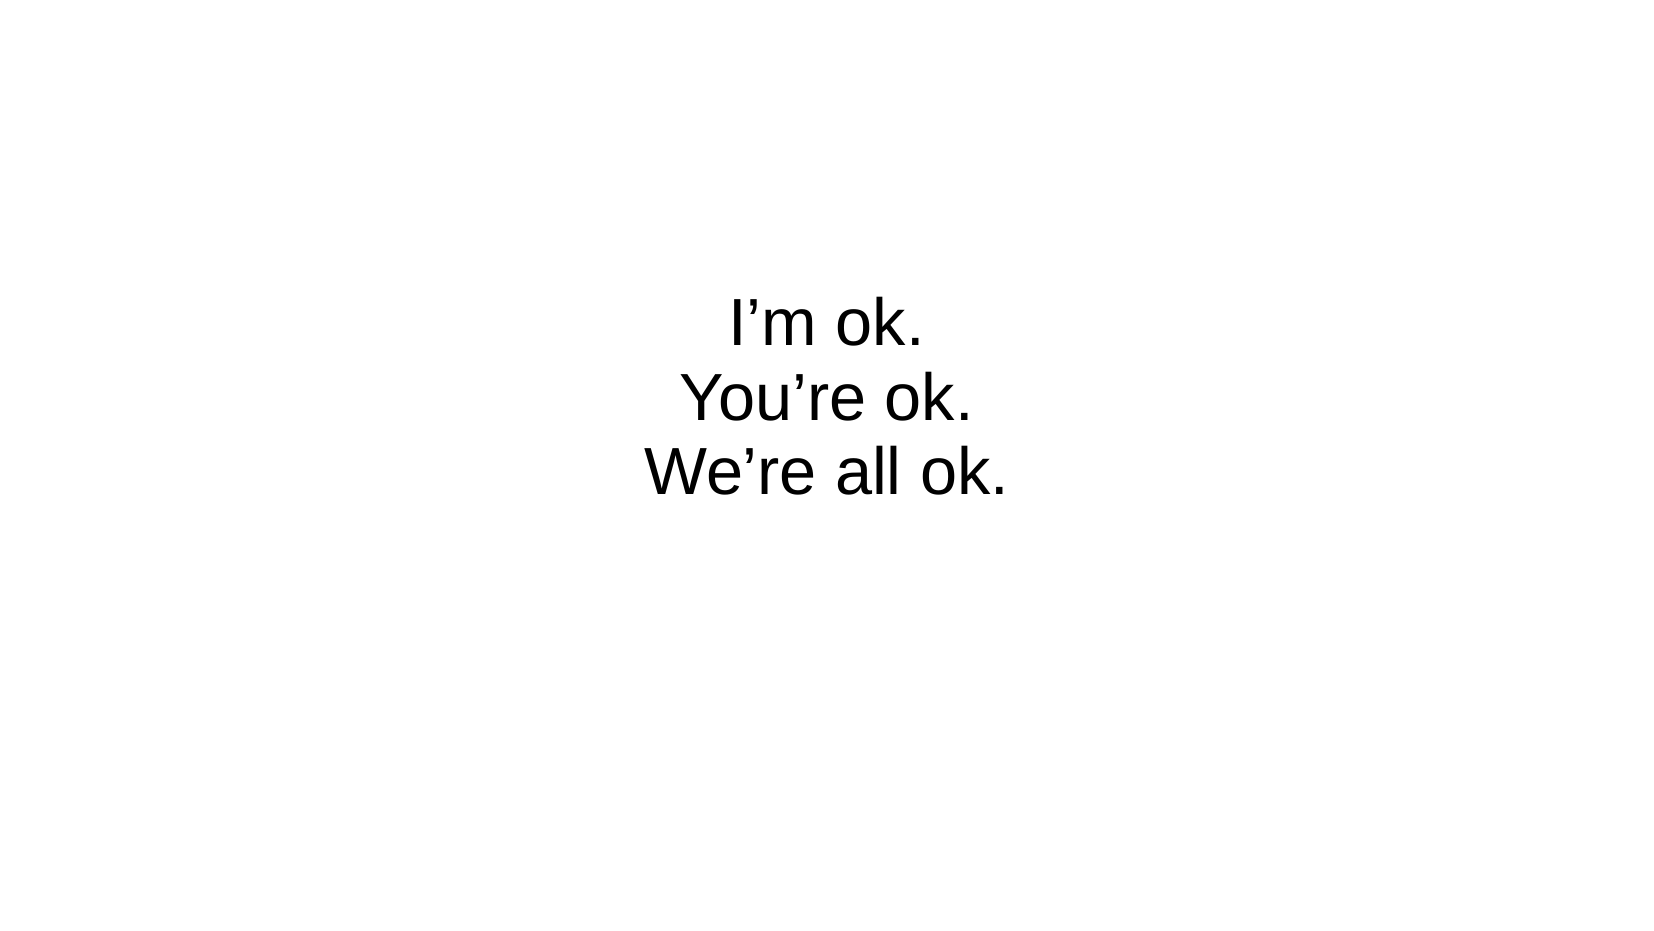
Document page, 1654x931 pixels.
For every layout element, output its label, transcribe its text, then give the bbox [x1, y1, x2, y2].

subtitle I’m ok. You’re ok. We’re all ok. [82, 37, 1571, 757]
